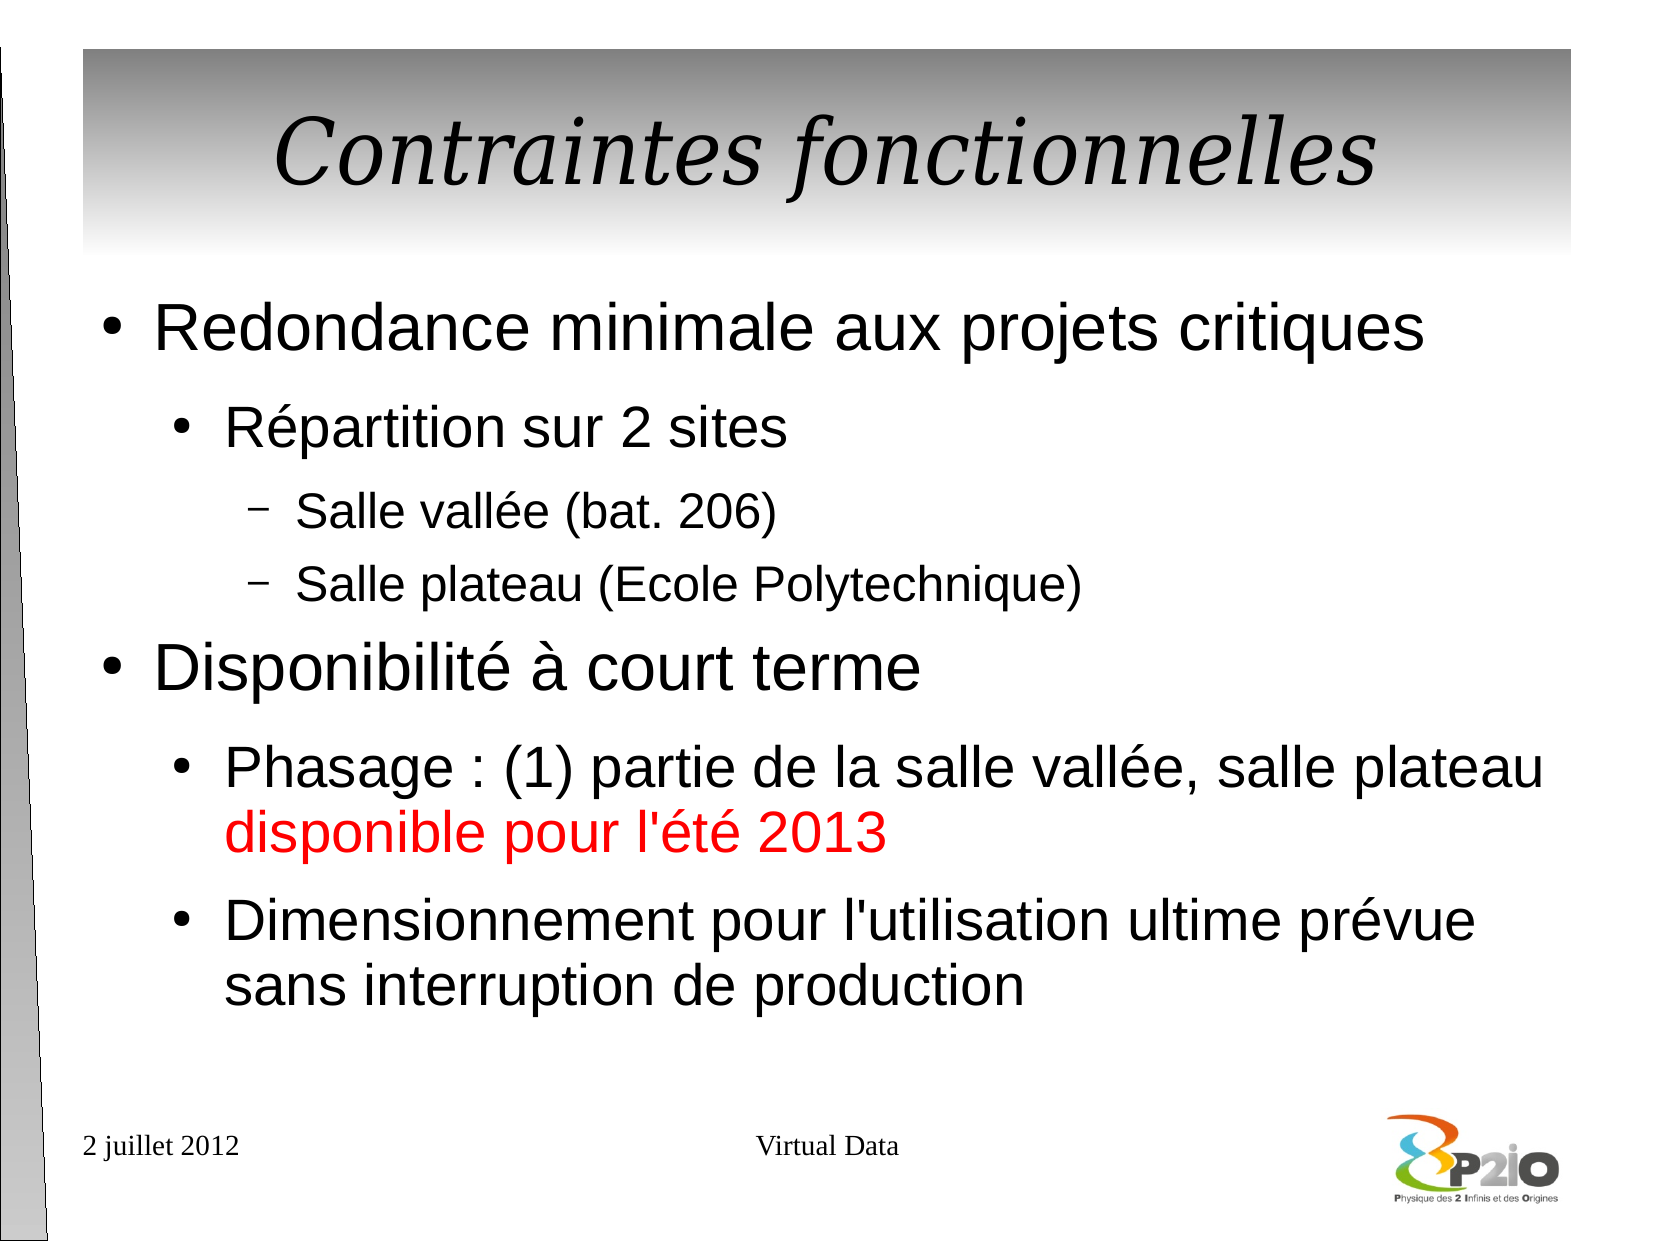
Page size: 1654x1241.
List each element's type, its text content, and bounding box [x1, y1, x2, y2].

picture [1381, 1109, 1569, 1214]
list Redondance minimale aux projets critiques Répartition sur 2 sites Salle vallée (bat. 206) Salle plateau (Ecole Polytechnique) Disponibilité à court terme Phasage : (1) partie de la salle vallée, salle plateau disponible pour l'été 2013 Dimensionnement pour l'utilisation ultime prévue sans interruption de production [82, 290, 1571, 1109]
title Contraintes fonctionnelles [82, 49, 1571, 257]
